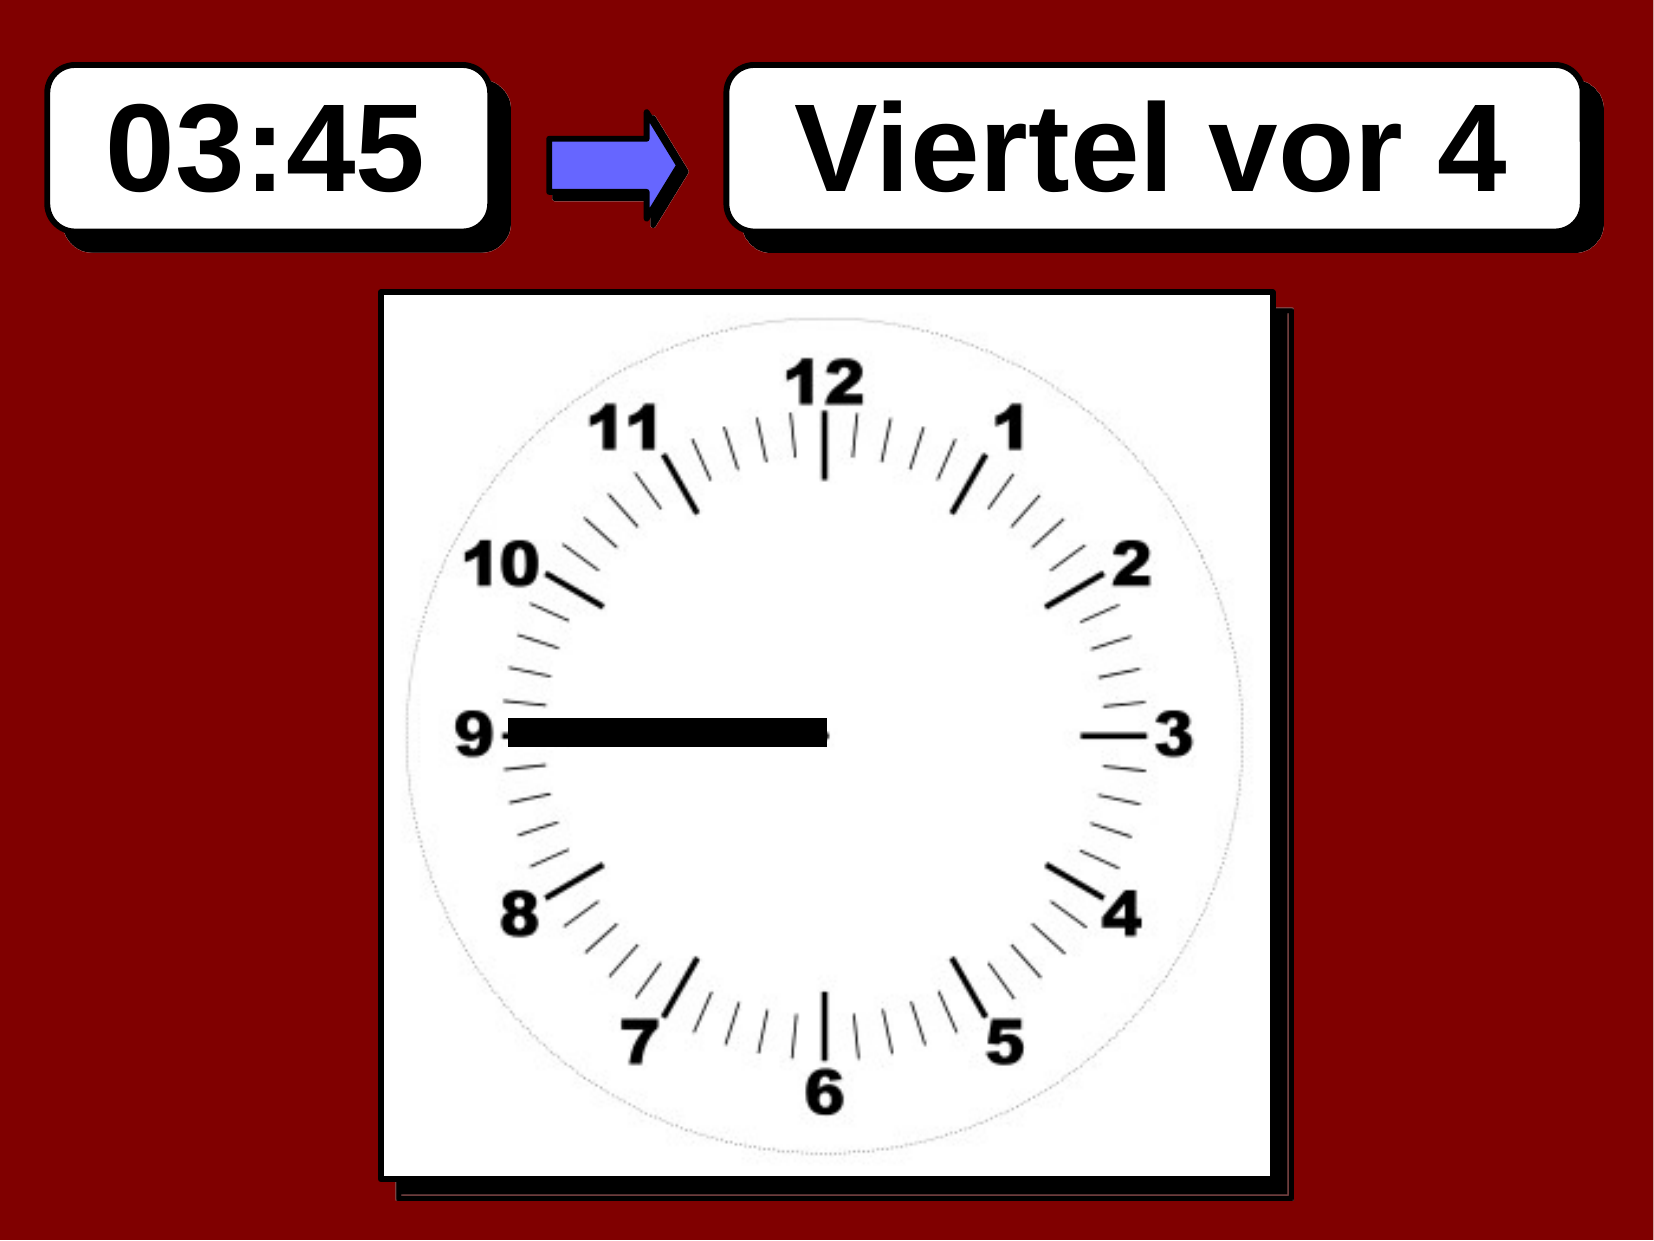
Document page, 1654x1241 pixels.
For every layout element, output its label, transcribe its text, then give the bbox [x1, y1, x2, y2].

text_box [738, 64, 1583, 227]
text_box [549, 112, 680, 219]
text_box [726, 75, 732, 221]
text_box 03:45 [59, 70, 473, 232]
text_box Viertel vor 4 [732, 70, 1571, 232]
picture [383, 295, 1270, 1177]
text_box [47, 64, 491, 230]
